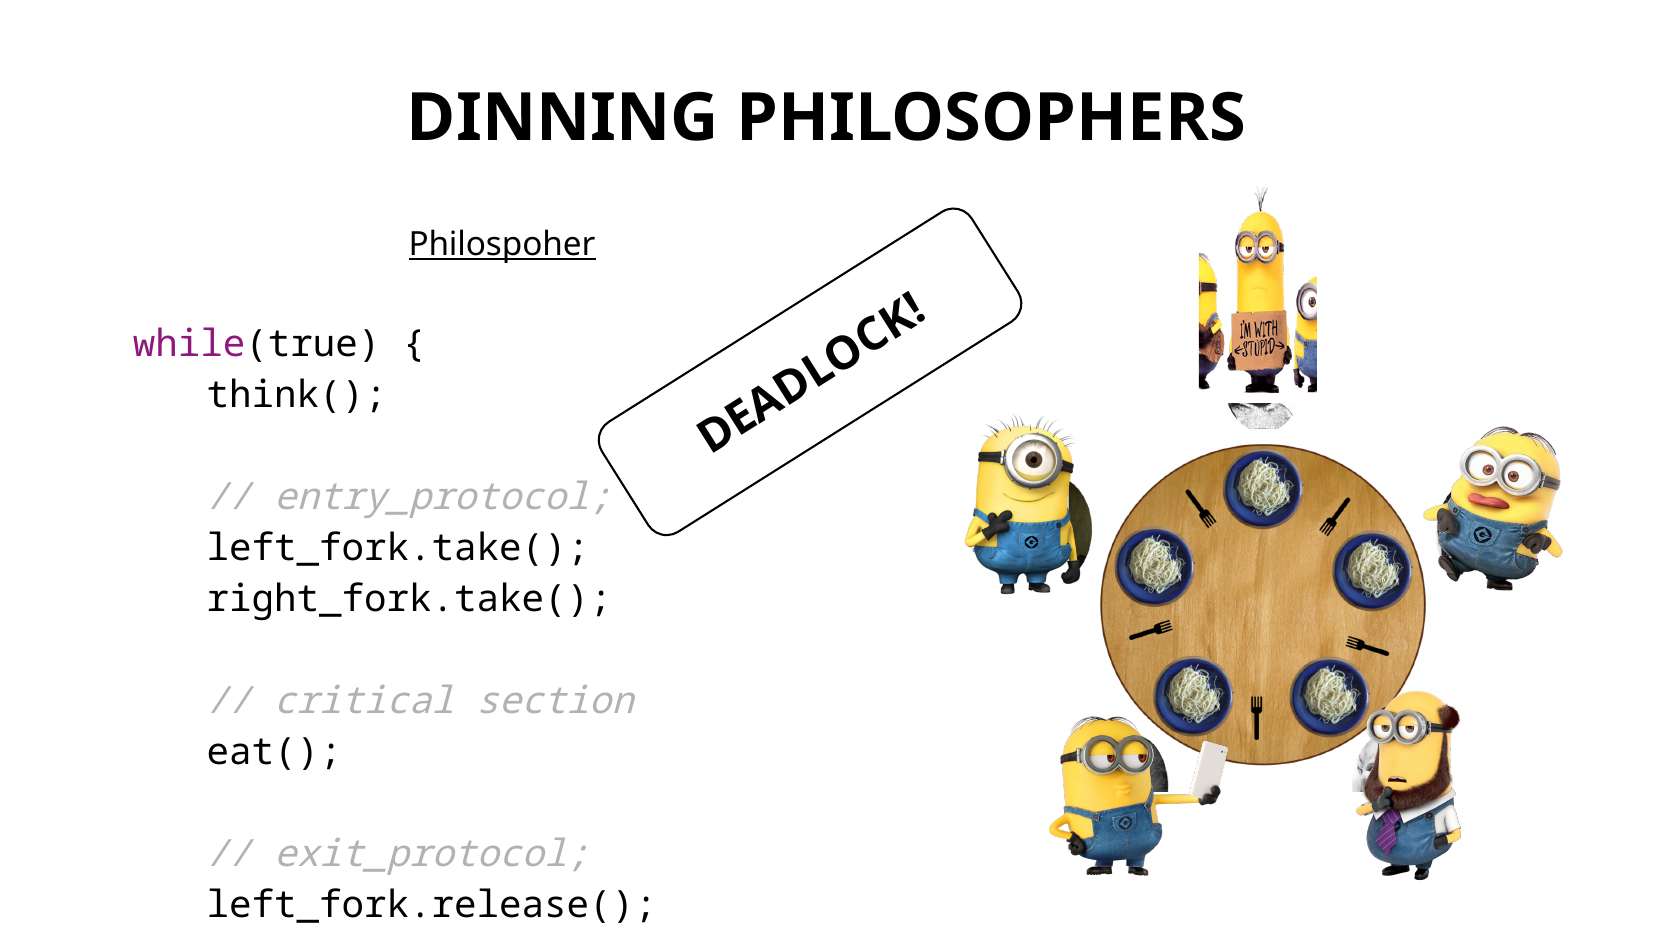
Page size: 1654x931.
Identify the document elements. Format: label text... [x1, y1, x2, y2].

title DINNING PHILOSOPHERS [82, 36, 1571, 193]
picture [938, 171, 1565, 894]
text_box DEADLOCK! [598, 208, 1022, 536]
text_box Philospoher while(true) { think(); // entry_protocol; left_fork.take(); right_fork.take(); // critical section eat(); // exit_protocol; left_fork.release(); right_fork.release(); } [118, 212, 886, 863]
